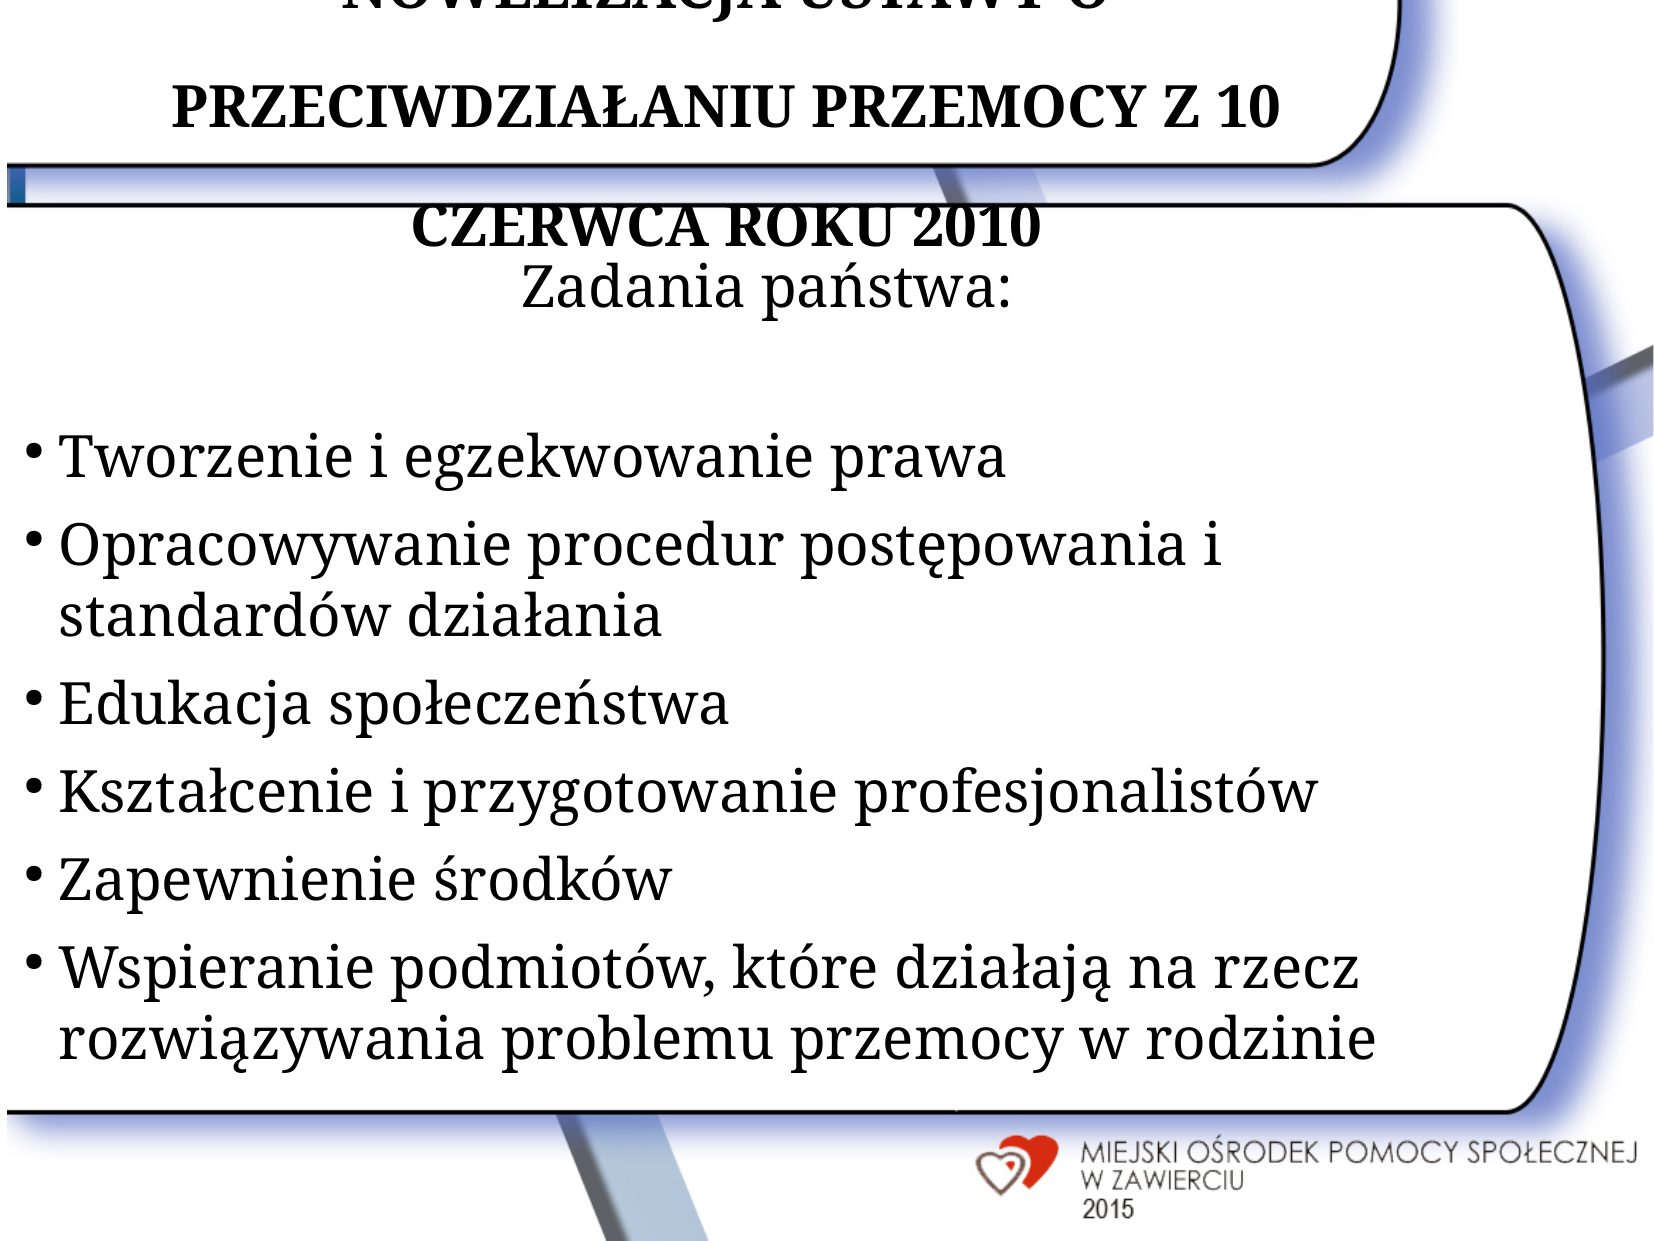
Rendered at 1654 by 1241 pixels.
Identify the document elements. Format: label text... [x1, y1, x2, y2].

title NOWELIZACJA USTAWY O PRZECIWDZIAŁANIU PRZEMOCY Z 10 CZERWCA ROKU 2010 [0, 0, 1430, 175]
subtitle Zadania państwa: Tworzenie i egzekwowanie prawa Opracowywanie procedur postępowania i standardów działania Edukacja społeczeństwa Kształcenie i przygotowanie profesjonalistów Zapewnienie środków Wspieranie podmiotów, które działają na rzecz rozwiązywania problemu przemocy w rodzinie [23, 220, 1512, 1099]
picture [7, 0, 1654, 1241]
